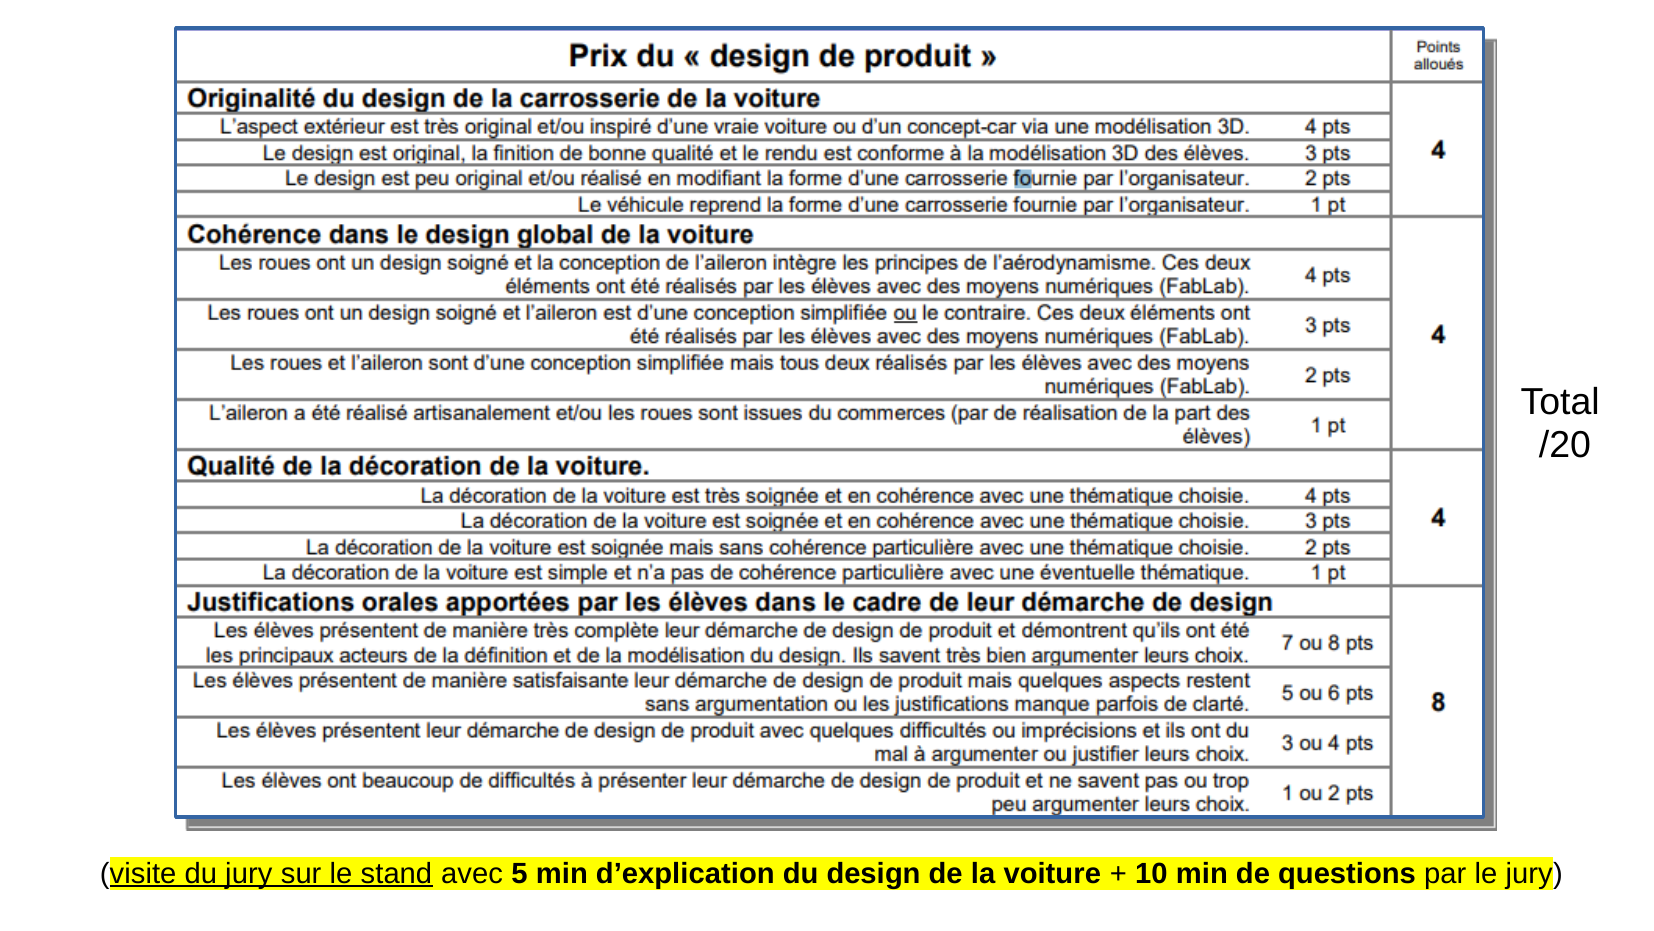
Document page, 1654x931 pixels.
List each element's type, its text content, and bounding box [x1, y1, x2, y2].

text_box Total /20 [1505, 373, 1625, 473]
picture [177, 29, 1482, 816]
text_box (visite du jury sur le stand avec 5 min d’explication du design de la voiture + 10 min de questions par le jury) [29, 846, 1625, 898]
